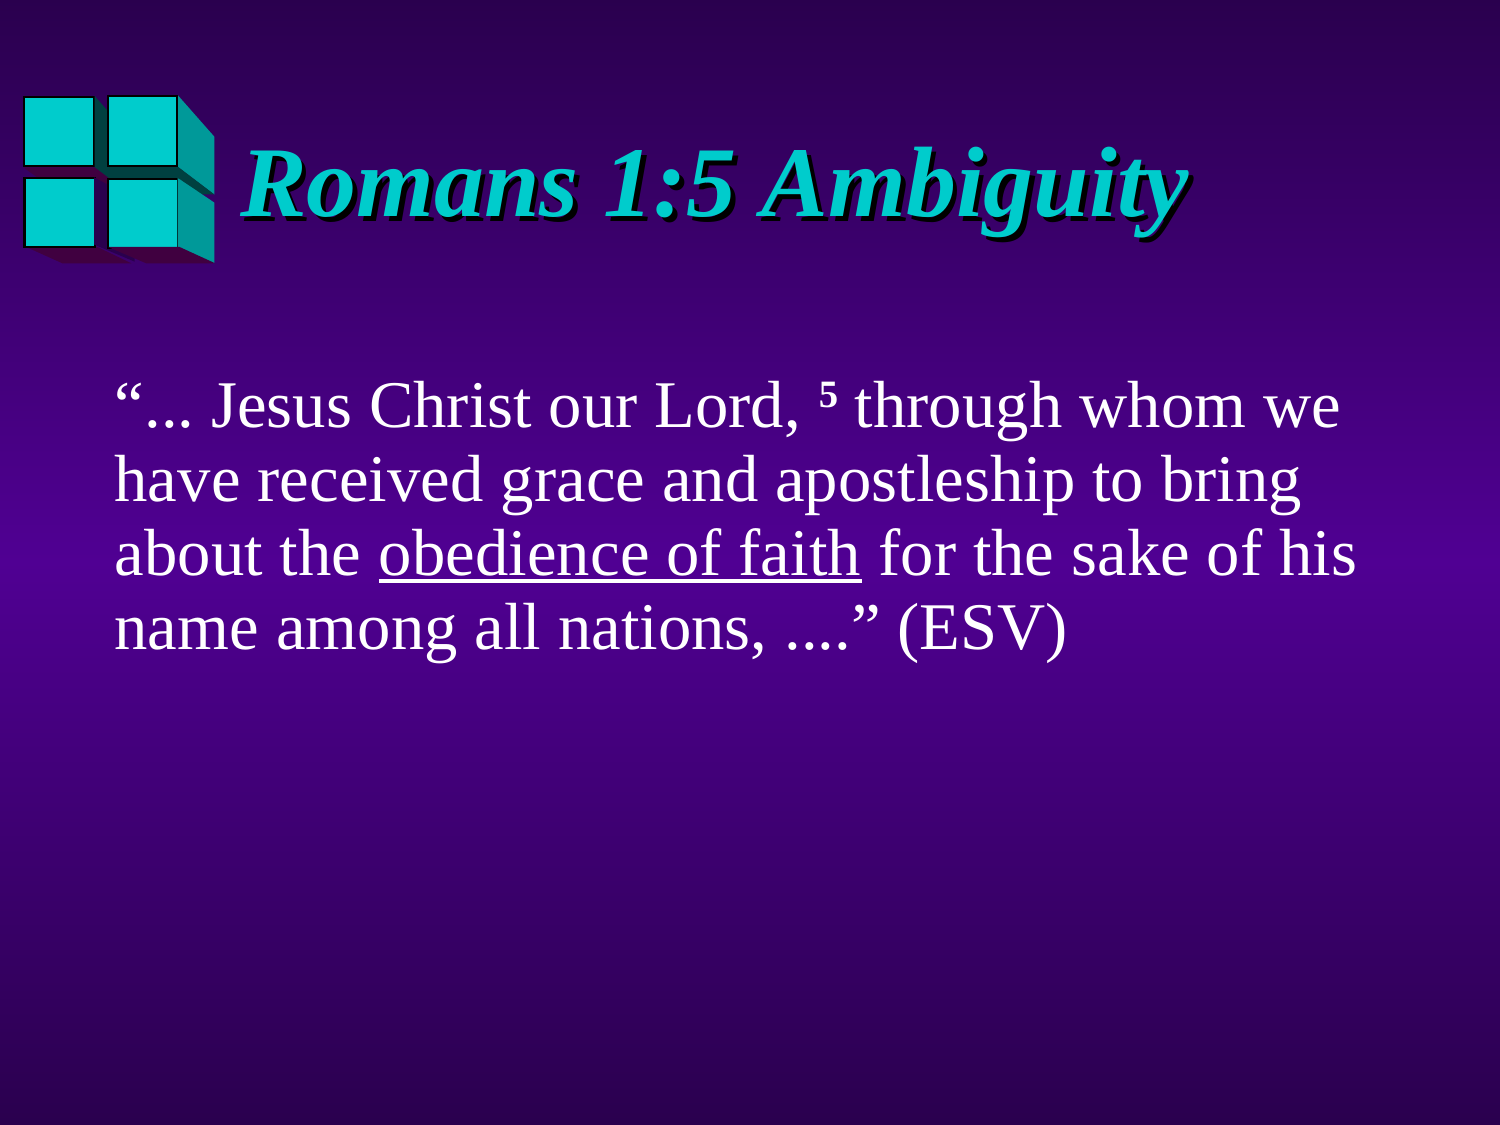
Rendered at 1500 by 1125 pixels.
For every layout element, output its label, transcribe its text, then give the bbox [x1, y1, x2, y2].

text_box “... Jesus Christ our Lord, 5 through whom we have received grace and apostleship to bring about the obedience of faith for the sake of his name among all nations, ....” (ESV) [99, 360, 1413, 672]
title Romans 1:5 Ambiguity [224, 78, 1388, 288]
